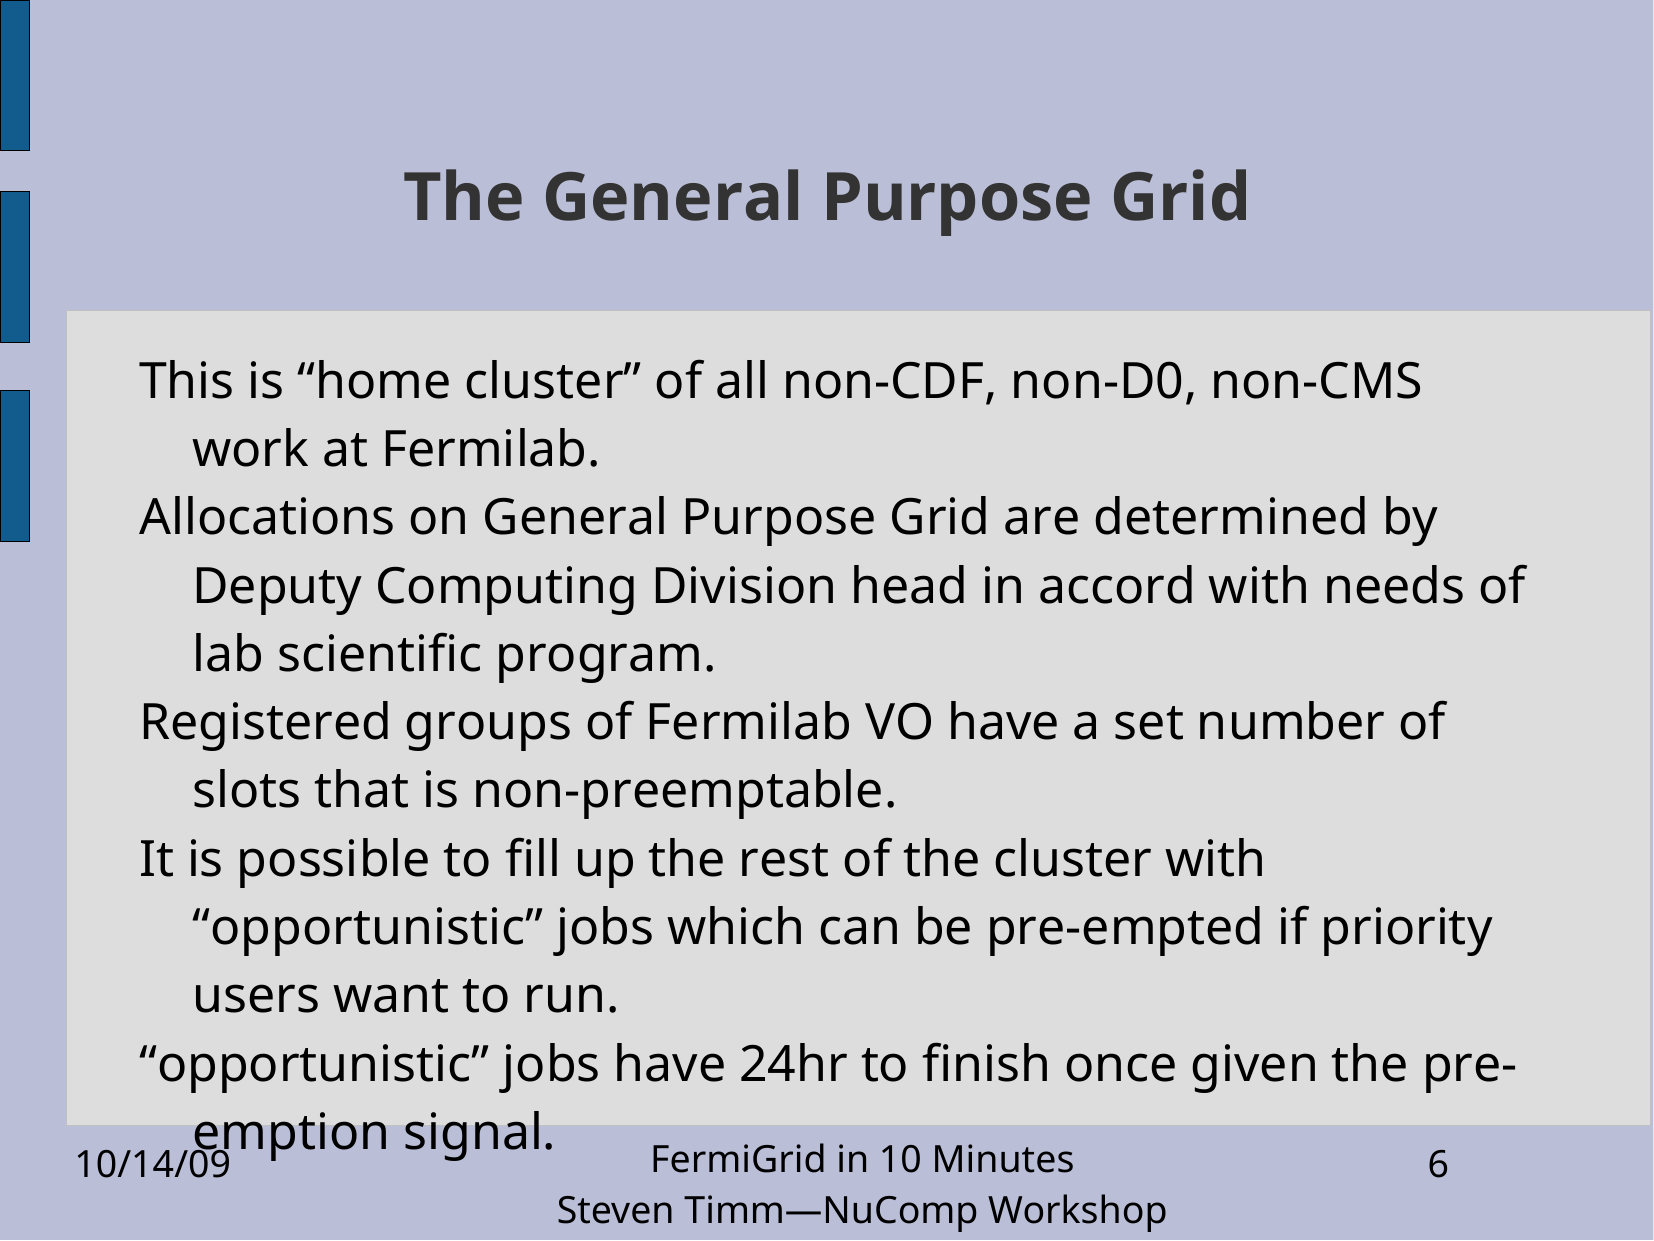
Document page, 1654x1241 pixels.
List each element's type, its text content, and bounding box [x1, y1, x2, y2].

title The General Purpose Grid [121, 98, 1534, 291]
list This is “home cluster” of all non-CDF, non-D0, non-CMS work at Fermilab. Allocations on General Purpose Grid are determined by Deputy Computing Division head in accord with needs of lab scientific program. Registered groups of Fermilab VO have a set number of slots that is non-preemptable. It is possible to fill up the rest of the cluster with “opportunistic” jobs which can be pre-empted if priority users want to run. “opportunistic” jobs have 24hr to finish once given the pre-emption signal. [121, 344, 1534, 1112]
